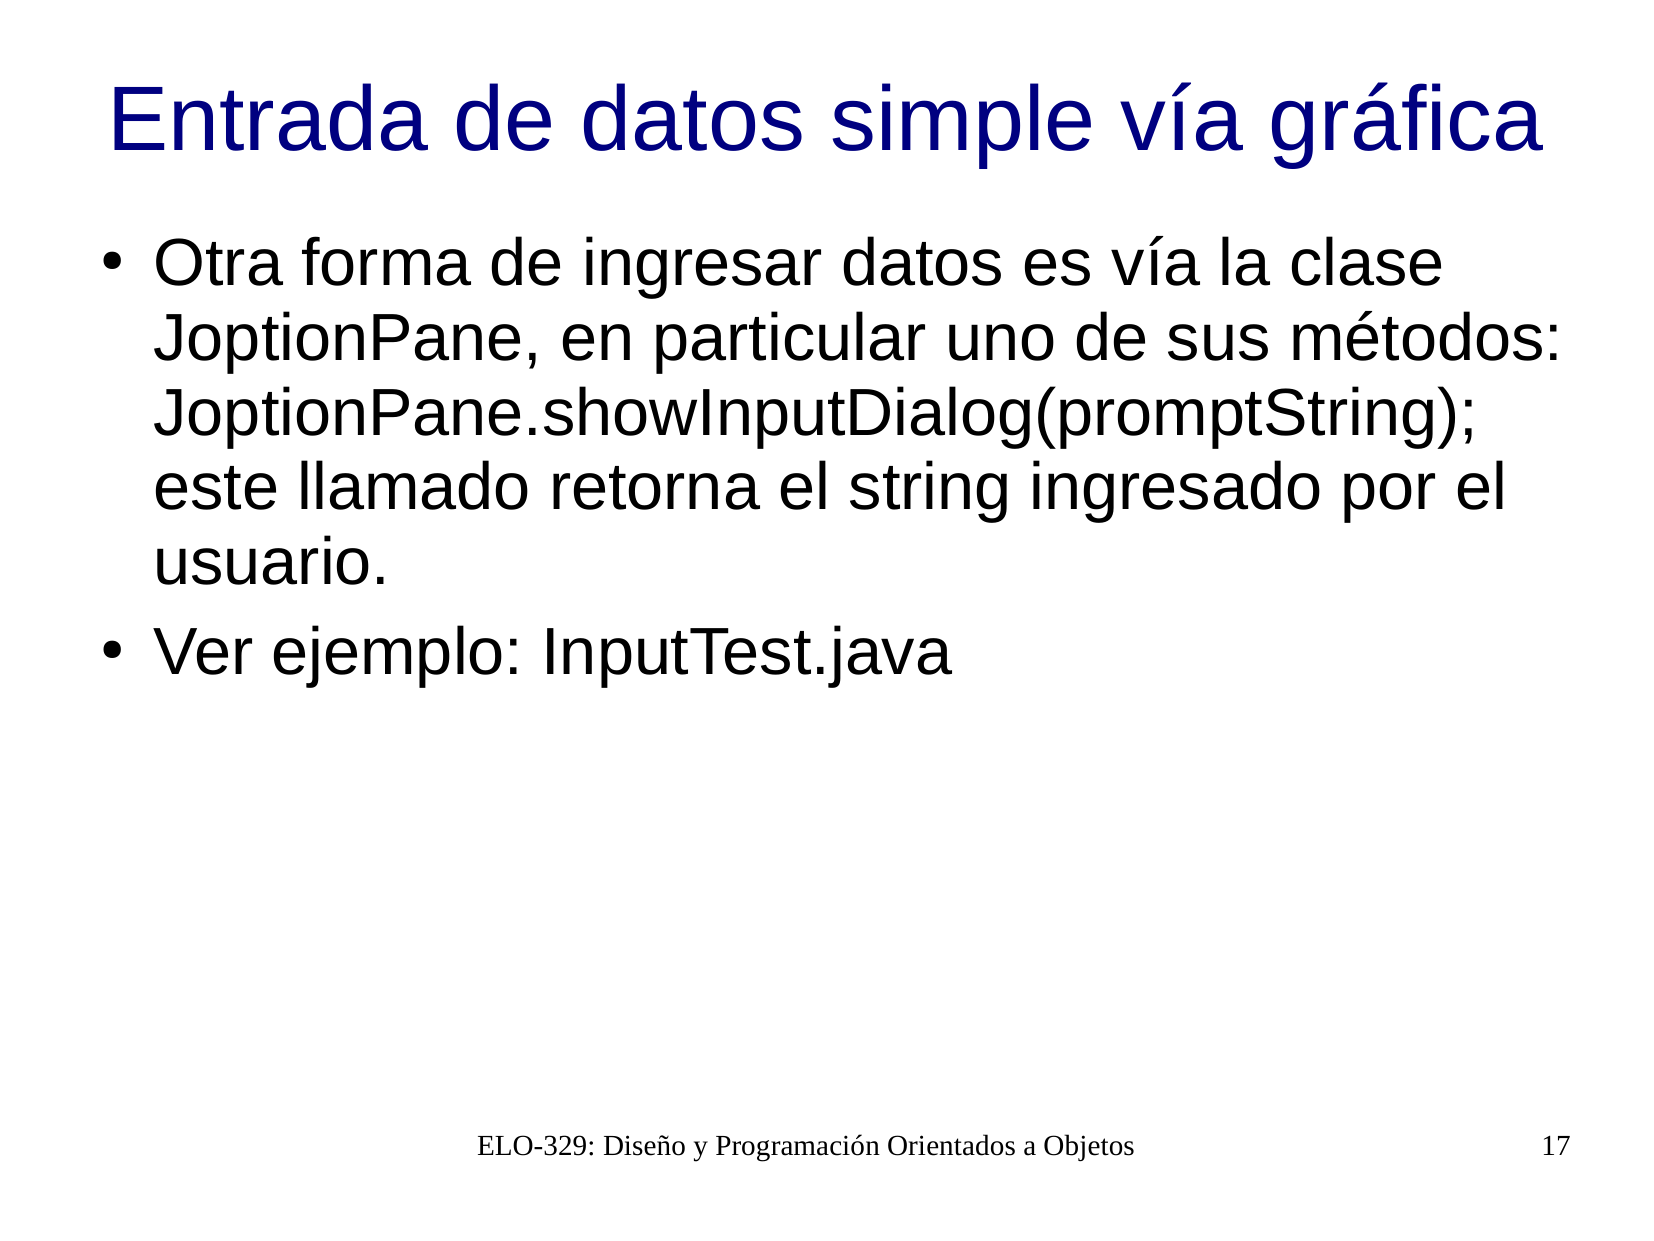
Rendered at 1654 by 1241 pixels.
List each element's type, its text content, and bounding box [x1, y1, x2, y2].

title Entrada de datos simple vía gráfica [82, 56, 1571, 181]
list Otra forma de ingresar datos es vía la clase JoptionPane, en particular uno de sus métodos: JoptionPane.showInputDialog(promptString); este llamado retorna el string ingresado por el usuario. Ver ejemplo: InputTest.java [82, 225, 1571, 1044]
